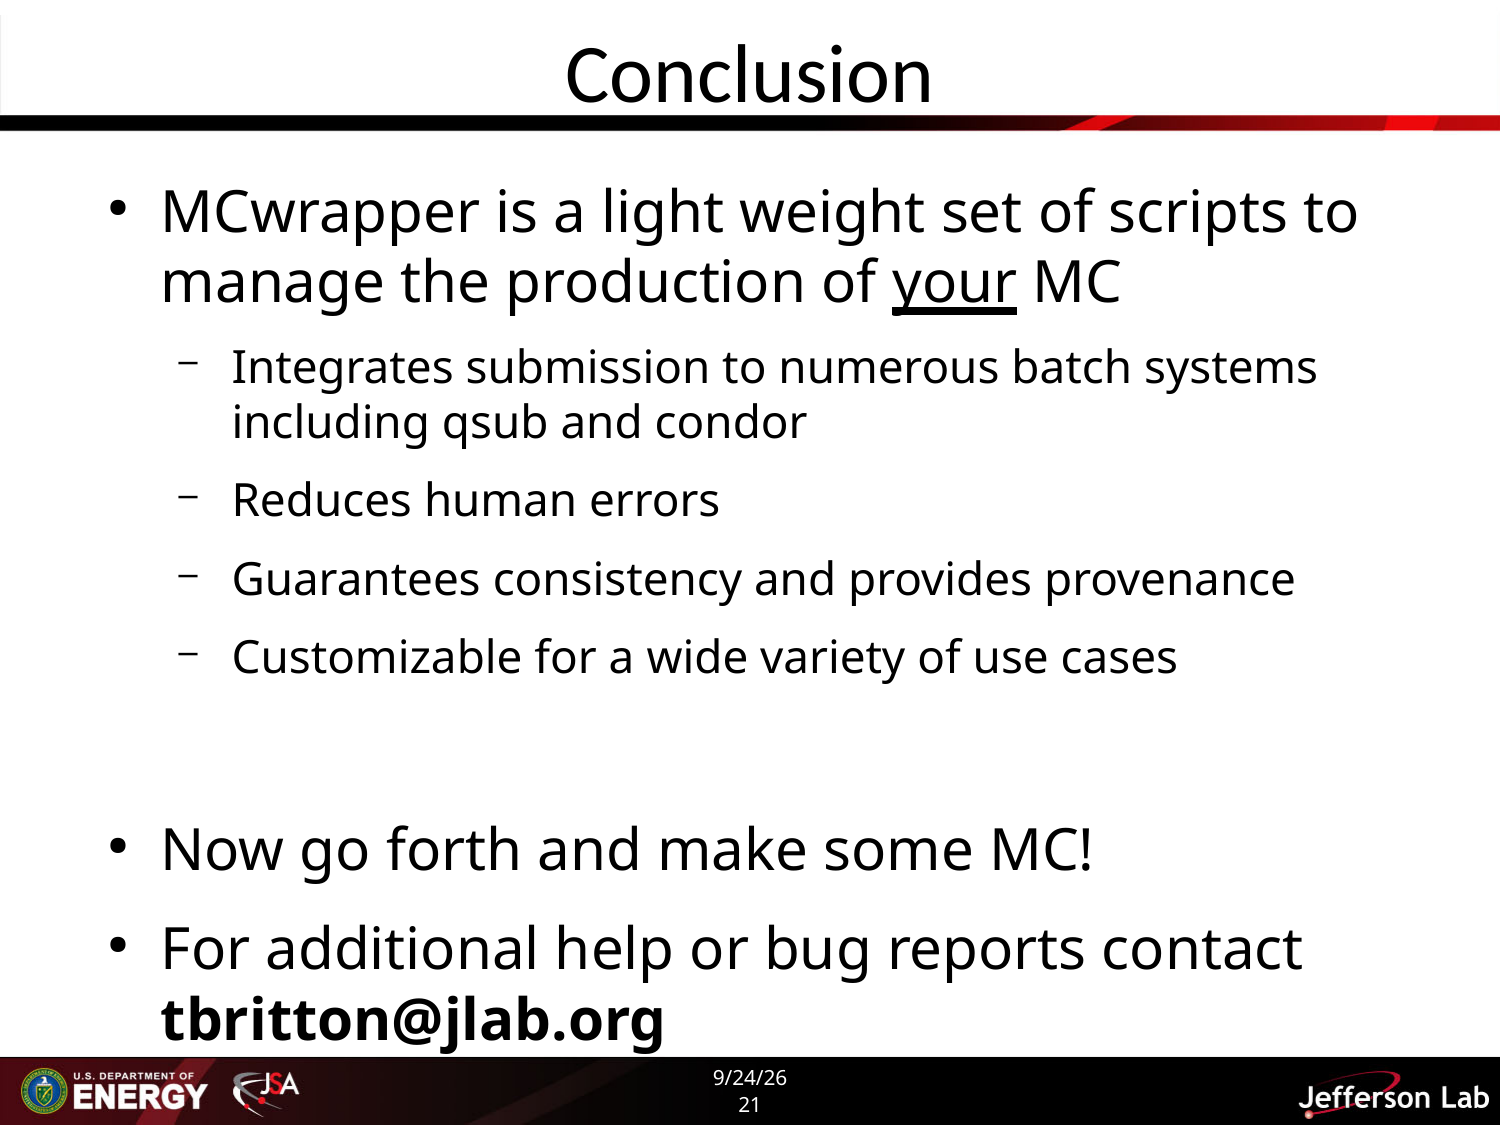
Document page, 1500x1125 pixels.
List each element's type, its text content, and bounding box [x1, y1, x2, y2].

title Conclusion [75, 38, 1425, 99]
list MCwrapper is a light weight set of scripts to manage the production of your MC Integrates submission to numerous batch systems including qsub and condor Reduces human errors Guarantees consistency and provides provenance Customizable for a wide variety of use cases Now go forth and make some MC! For additional help or bug reports contact tbritton@jlab.org [75, 166, 1425, 909]
slide_number 6/20/18 [575, 1048, 925, 1090]
picture [0, 0, 1500, 1125]
slide_number <number> [575, 1090, 925, 1122]
